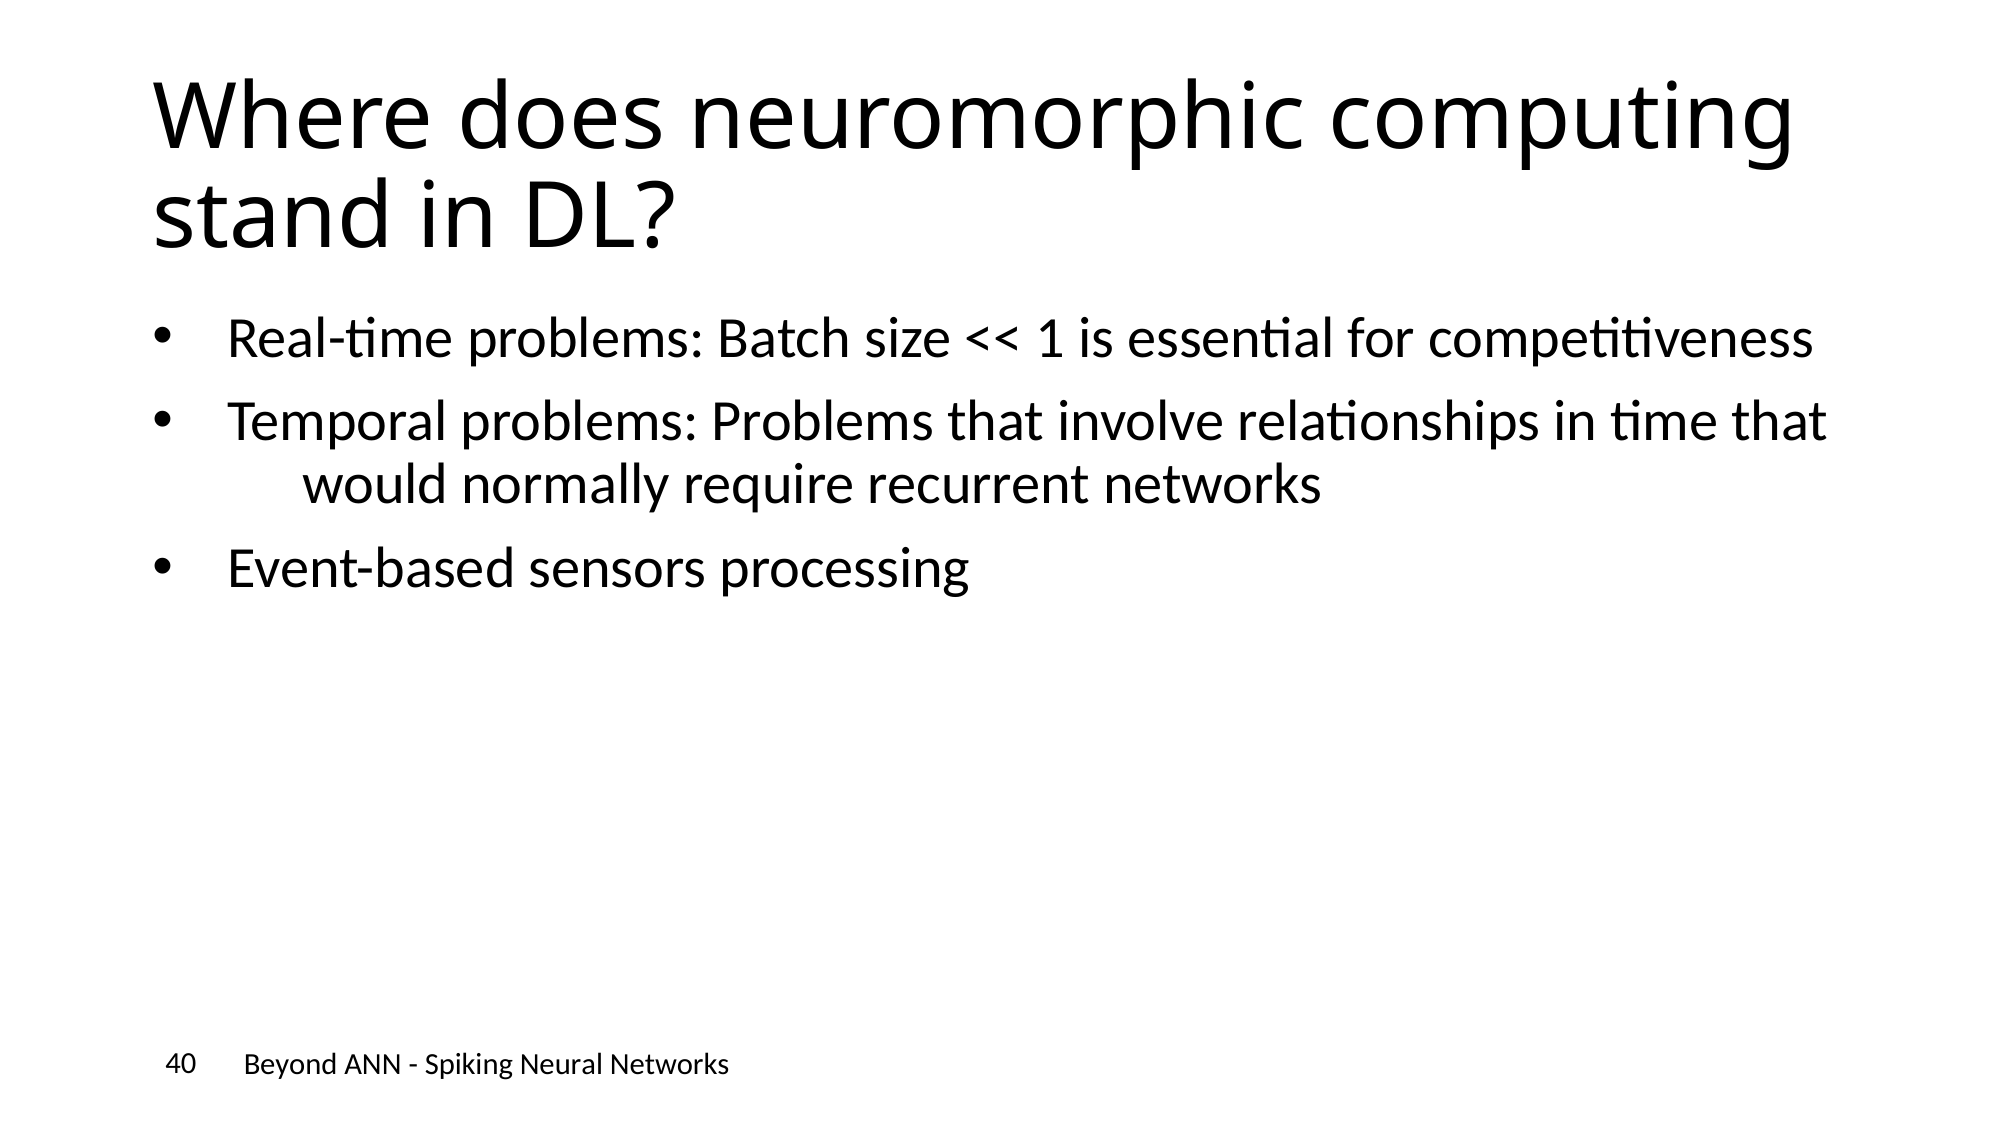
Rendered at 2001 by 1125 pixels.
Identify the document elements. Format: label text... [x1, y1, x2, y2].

text_box [0, 999, 244, 1125]
title Where does neuromorphic computing stand in DL? [137, 59, 1863, 278]
text_box Beyond ANN - Spiking Neural Networks [244, 999, 1785, 1125]
list Real-time problems: Batch size << 1 is essential for competitiveness Temporal problems: Problems that involve relationships in time that would normally require recurrent networks Event-based sensors processing [137, 299, 1863, 1014]
